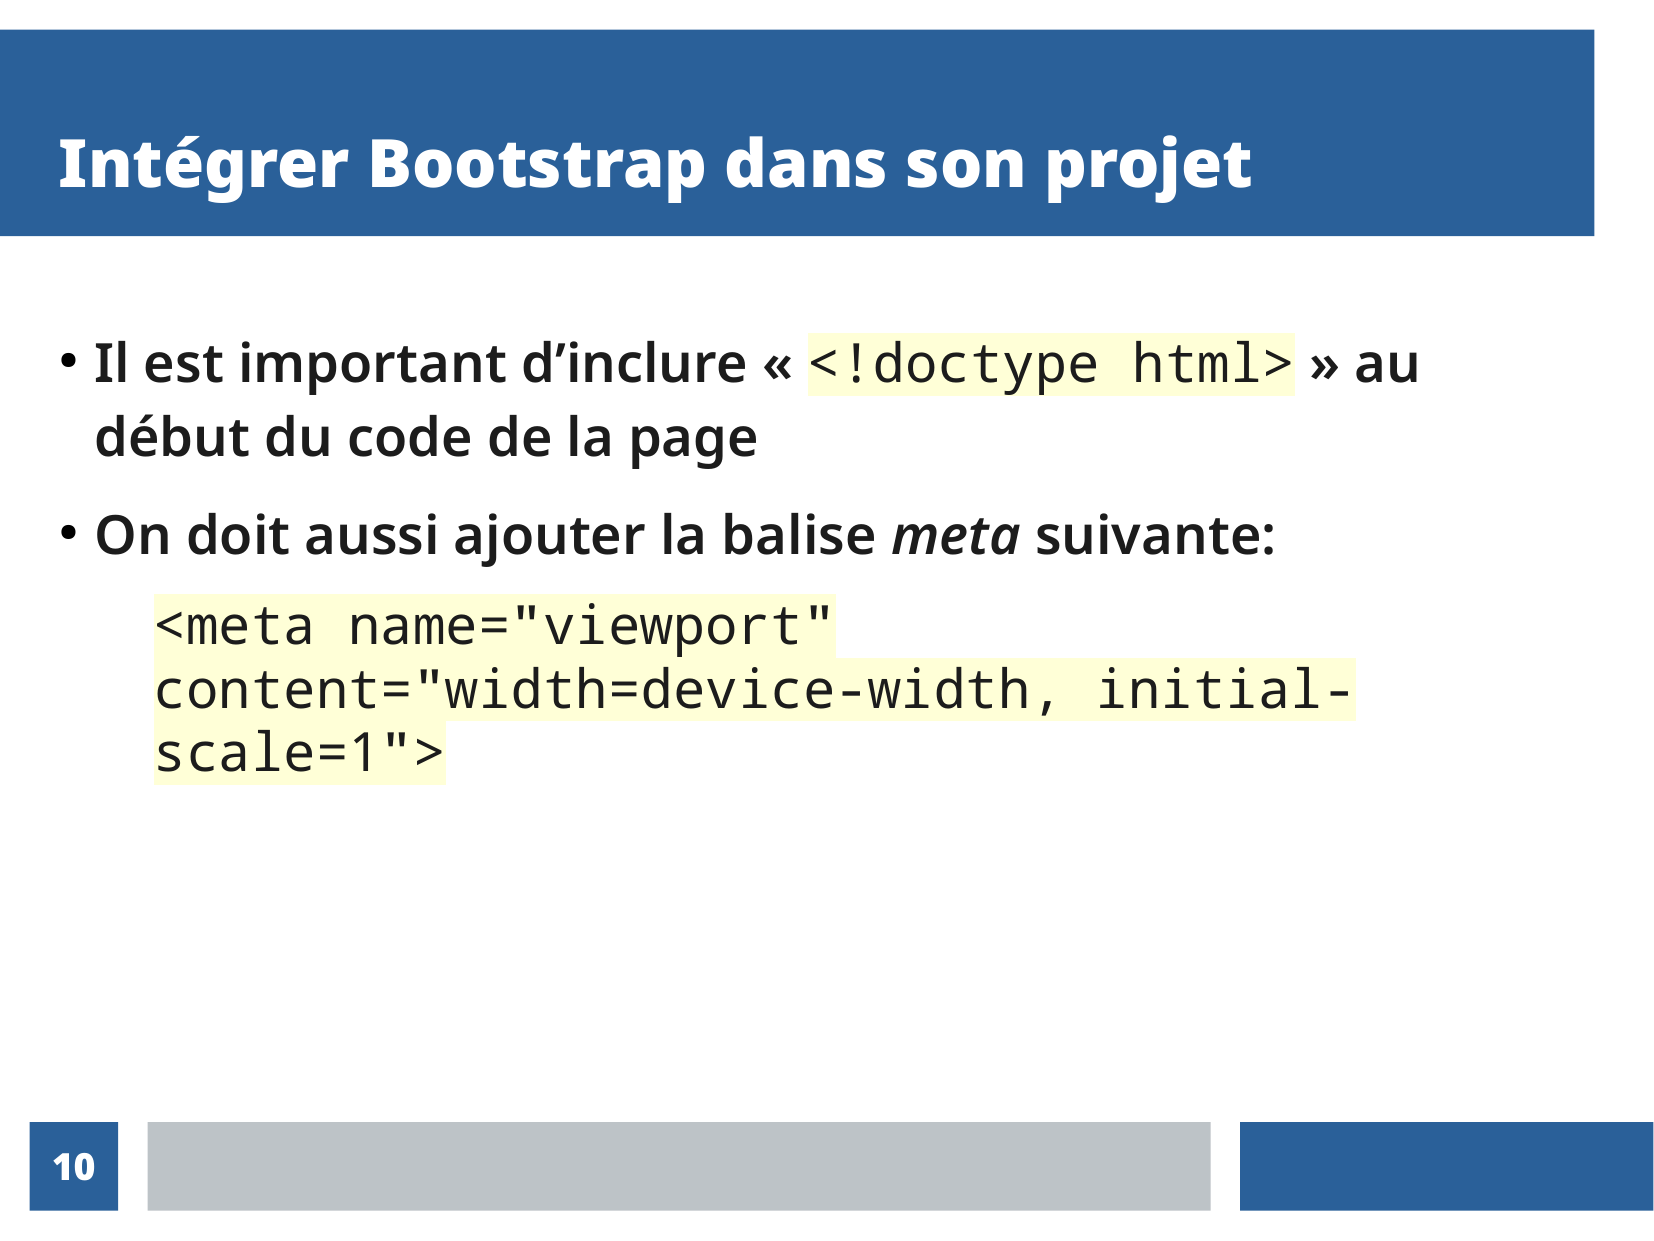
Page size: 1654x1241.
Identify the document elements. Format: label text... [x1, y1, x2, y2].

title Intégrer Bootstrap dans son projet [59, 59, 1595, 207]
list Il est important d’inclure « <!doctype html> » au début du code de la page On doit aussi ajouter la balise meta suivante: <meta name="viewport" content="width=device-width, initial-scale=1"> [59, 324, 1565, 1093]
